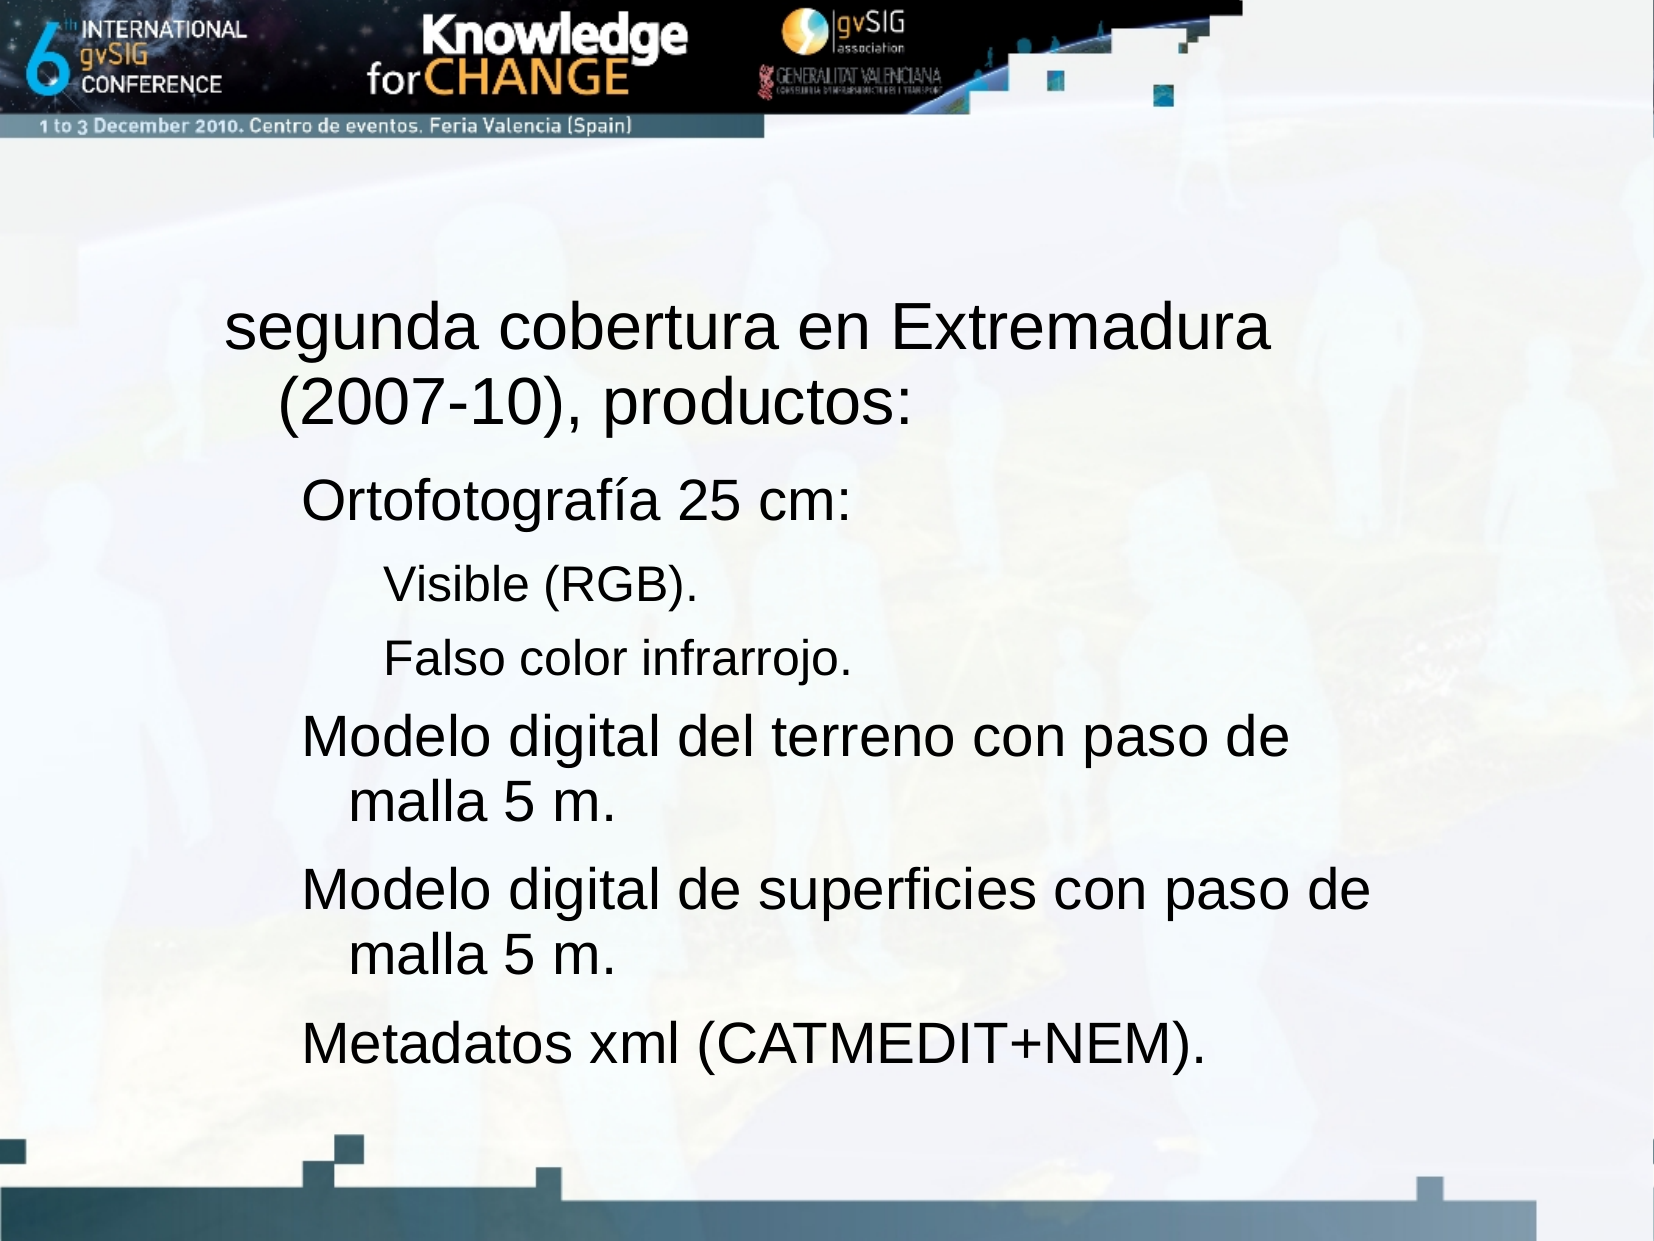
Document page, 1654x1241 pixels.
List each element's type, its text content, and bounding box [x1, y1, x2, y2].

picture [0, 0, 1654, 1241]
list segunda cobertura en Extremadura (2007-10), productos: Ortofotografía 25 cm: Visible (RGB). Falso color infrarrojo. Modelo digital del terreno con paso de malla 5 m. Modelo digital de superficies con paso de malla 5 m. Metadatos xml (CATMEDIT+NEM). [206, 288, 1424, 1093]
